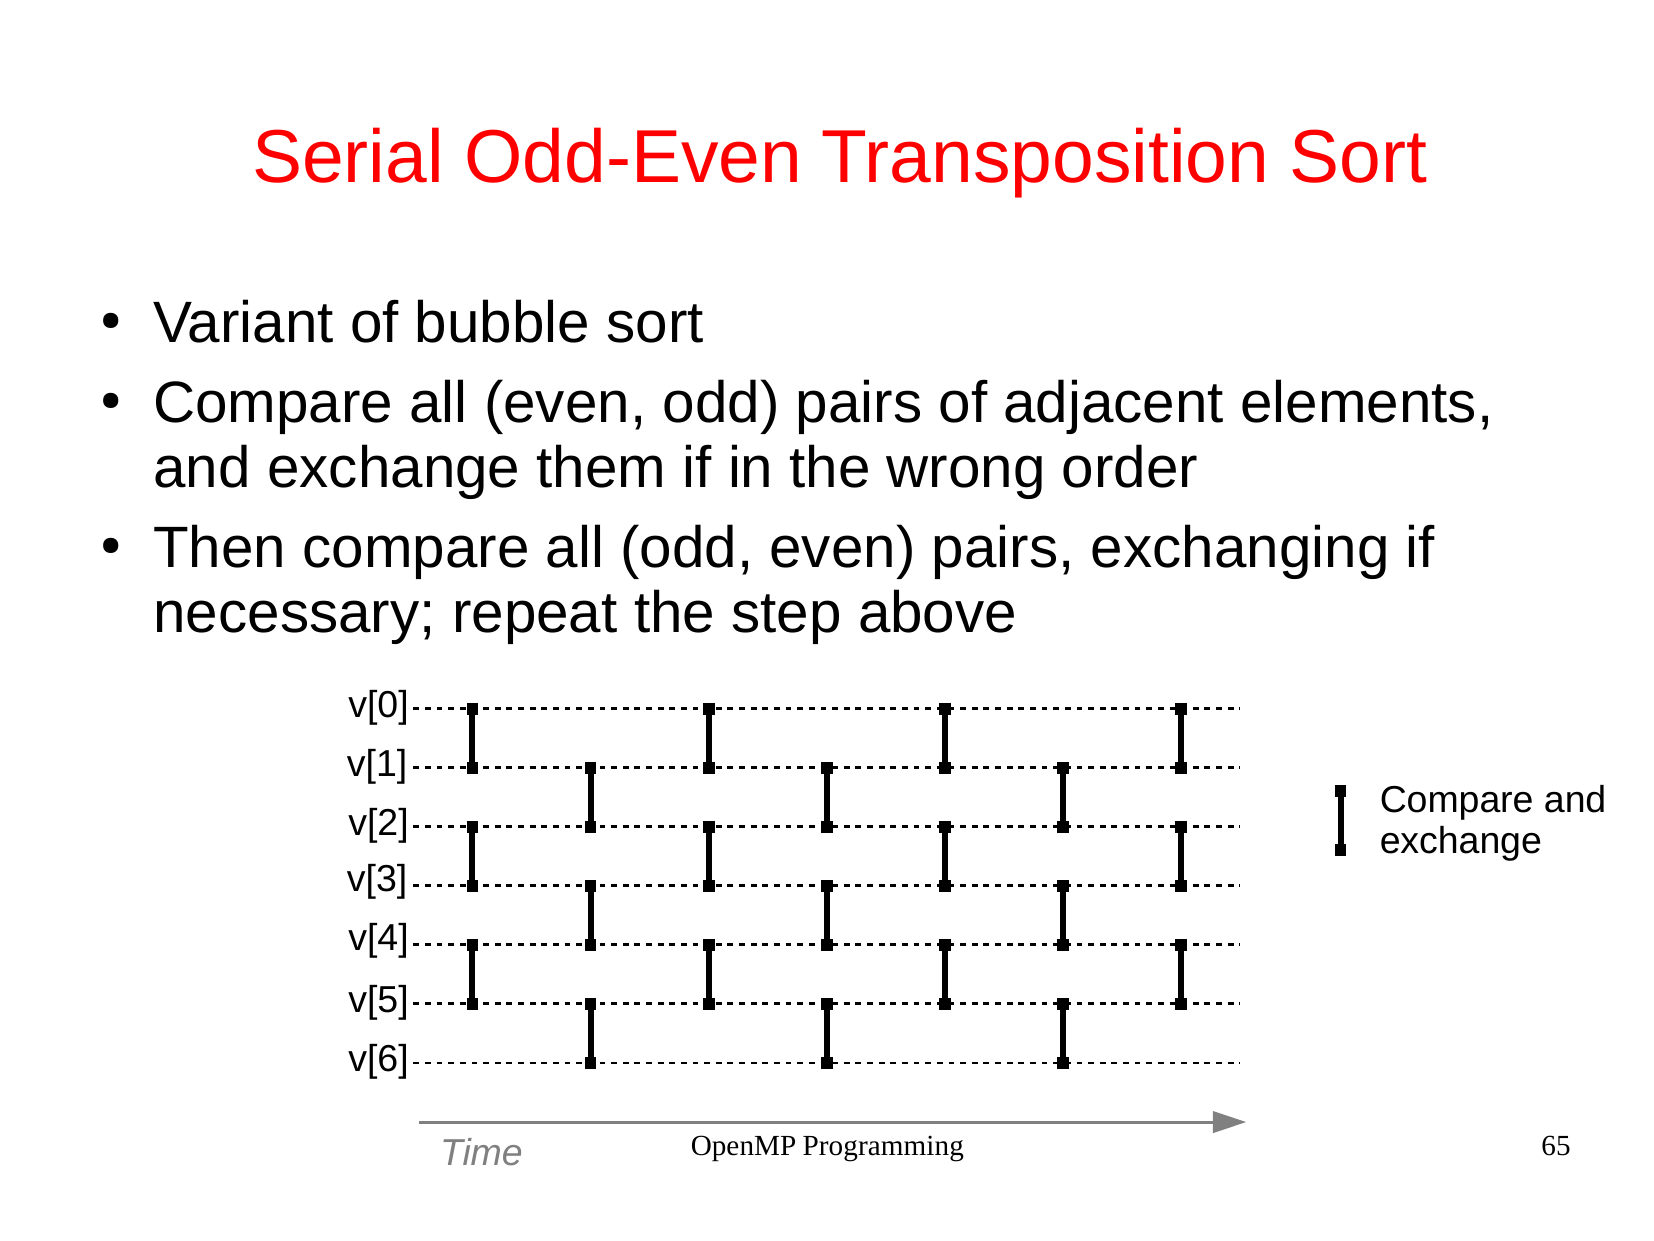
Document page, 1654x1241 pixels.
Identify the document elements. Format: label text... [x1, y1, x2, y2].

text_box Time [425, 1124, 538, 1182]
text_box v[4] [330, 905, 427, 968]
text_box v[2] [330, 791, 427, 855]
title Serial Odd-Even Transposition Sort [82, 49, 1571, 257]
text_box v[1] [329, 732, 426, 796]
text_box Compare and exchange [1361, 767, 1625, 873]
list Variant of bubble sort Compare all (even, odd) pairs of adjacent elements, and exchange them if in the wrong order Then compare all (odd, even) pairs, exchanging if necessary; repeat the step above [82, 290, 1571, 1109]
text_box v[5] [330, 968, 427, 1027]
text_box v[0] [330, 673, 427, 736]
text_box v[3] [329, 846, 426, 910]
text_box v[6] [330, 1027, 427, 1091]
